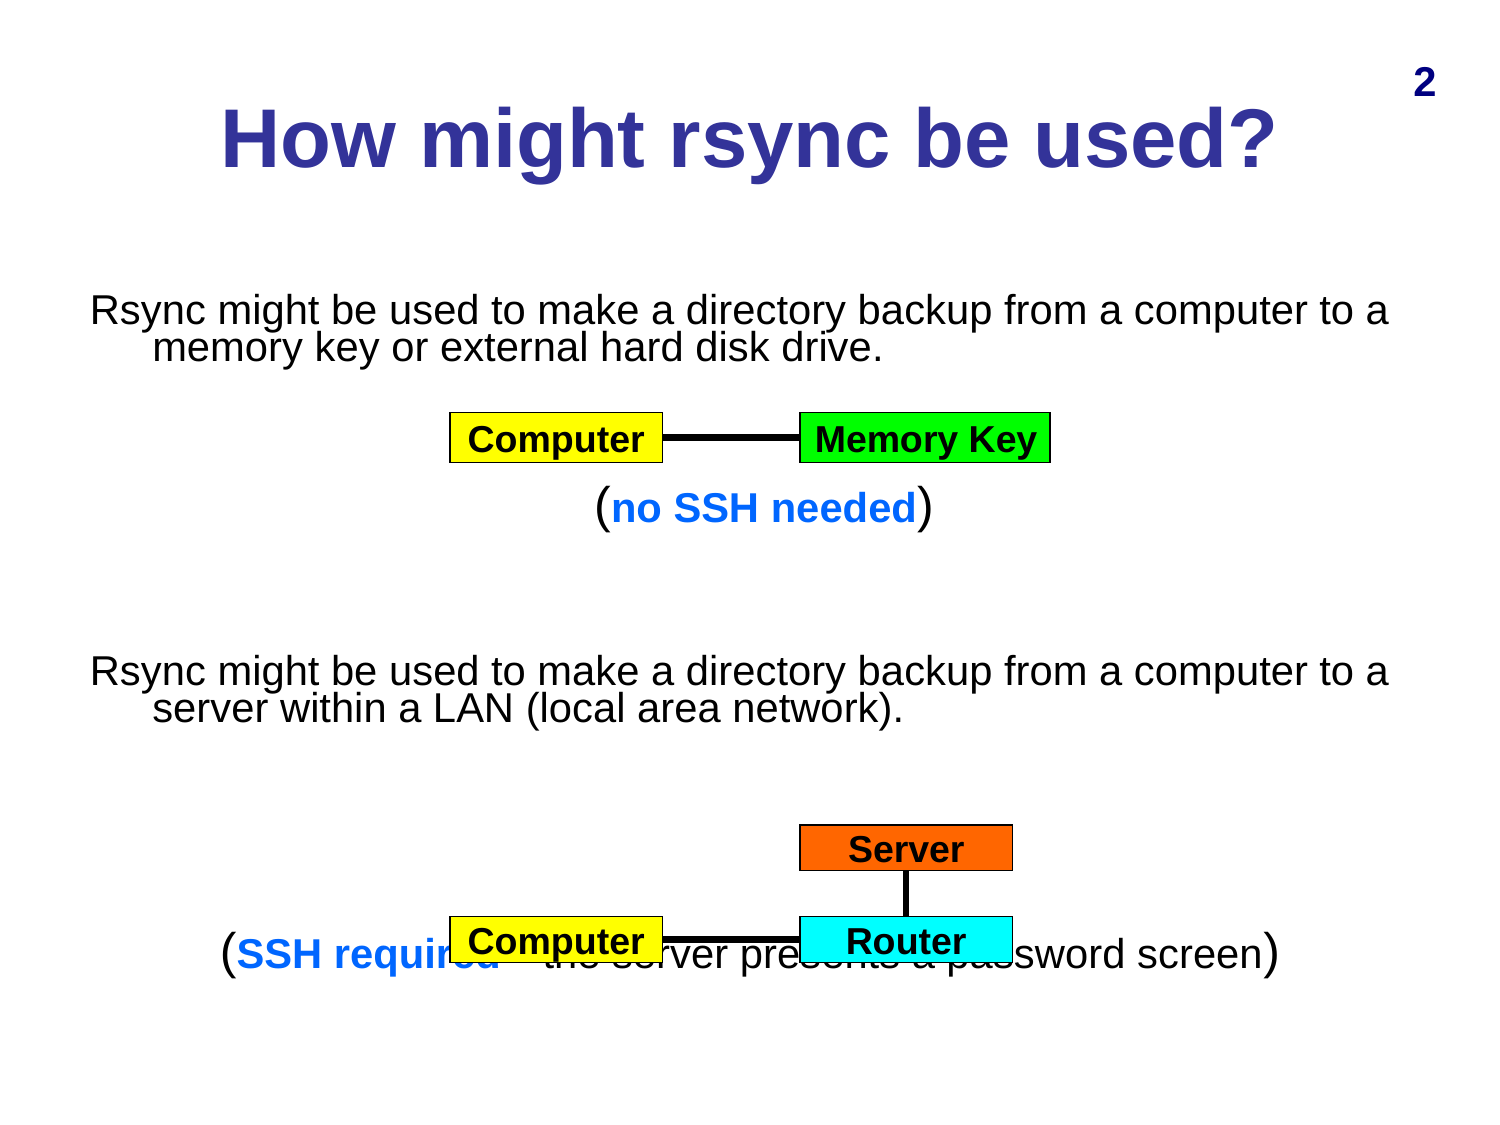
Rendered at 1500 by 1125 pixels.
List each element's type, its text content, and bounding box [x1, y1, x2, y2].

text_box Router [799, 916, 1013, 963]
text_box Computer [450, 412, 663, 463]
text_box Server [799, 824, 1013, 871]
title How might rsync be used? [75, 45, 1426, 233]
text_box 2 [1387, 47, 1463, 113]
text_box Computer [450, 916, 663, 963]
list Rsync might be used to make a directory backup from a computer to a memory key or external hard disk drive. (no SSH needed) Rsync might be used to make a directory backup from a computer to a server within a LAN (local area network). (SSH required—the server presents a password screen) [75, 287, 1426, 1088]
text_box Memory Key [799, 412, 1050, 463]
